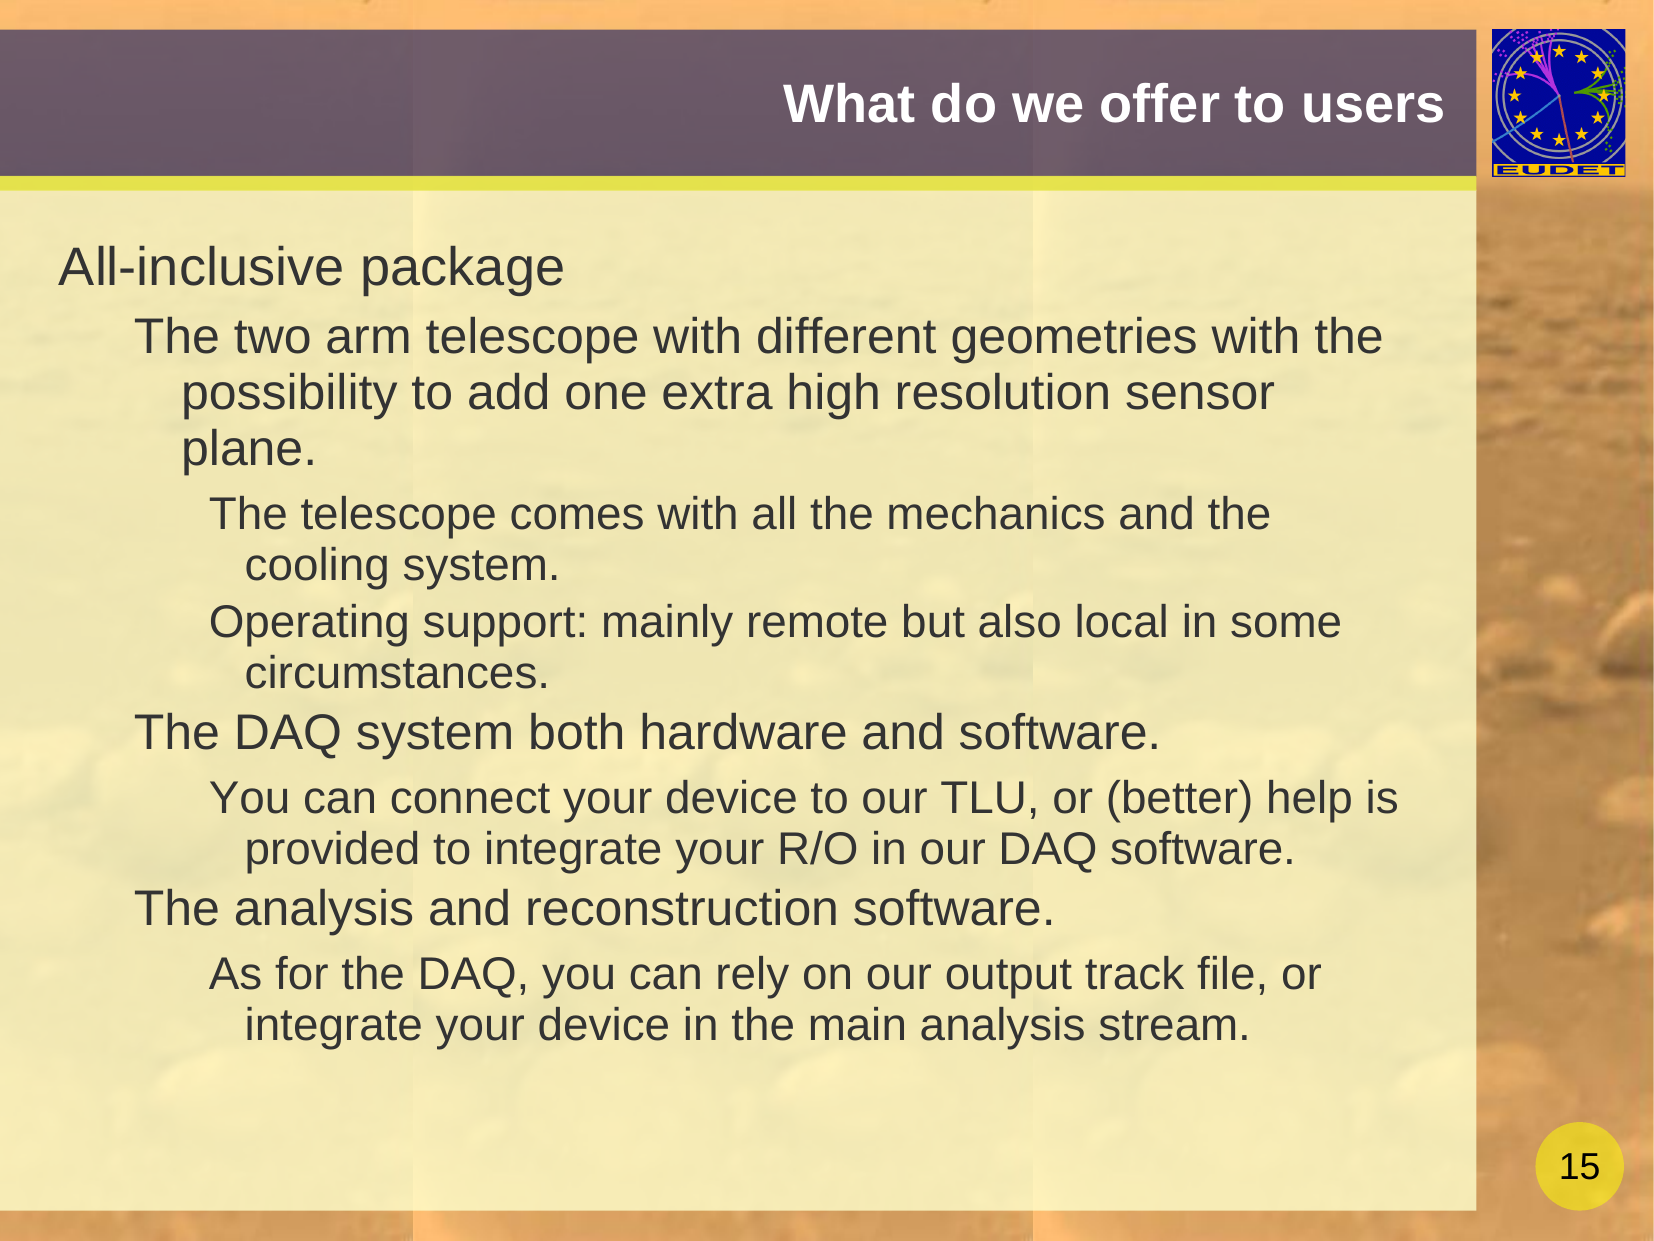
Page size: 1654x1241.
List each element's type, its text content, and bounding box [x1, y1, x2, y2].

title What do we offer to users [29, 59, 1447, 148]
list All-inclusive package The two arm telescope with different geometries with the possibility to add one extra high resolution sensor plane. The telescope comes with all the mechanics and the cooling system. Operating support: mainly remote but also local in some circumstances. The DAQ system both hardware and software. You can connect your device to our TLU, or (better) help is provided to integrate your R/O in our DAQ software. The analysis and reconstruction software. As for the DAQ, you can rely on our output track file, or integrate your device in the main analysis stream. [59, 236, 1418, 1182]
picture [0, 0, 1654, 1241]
